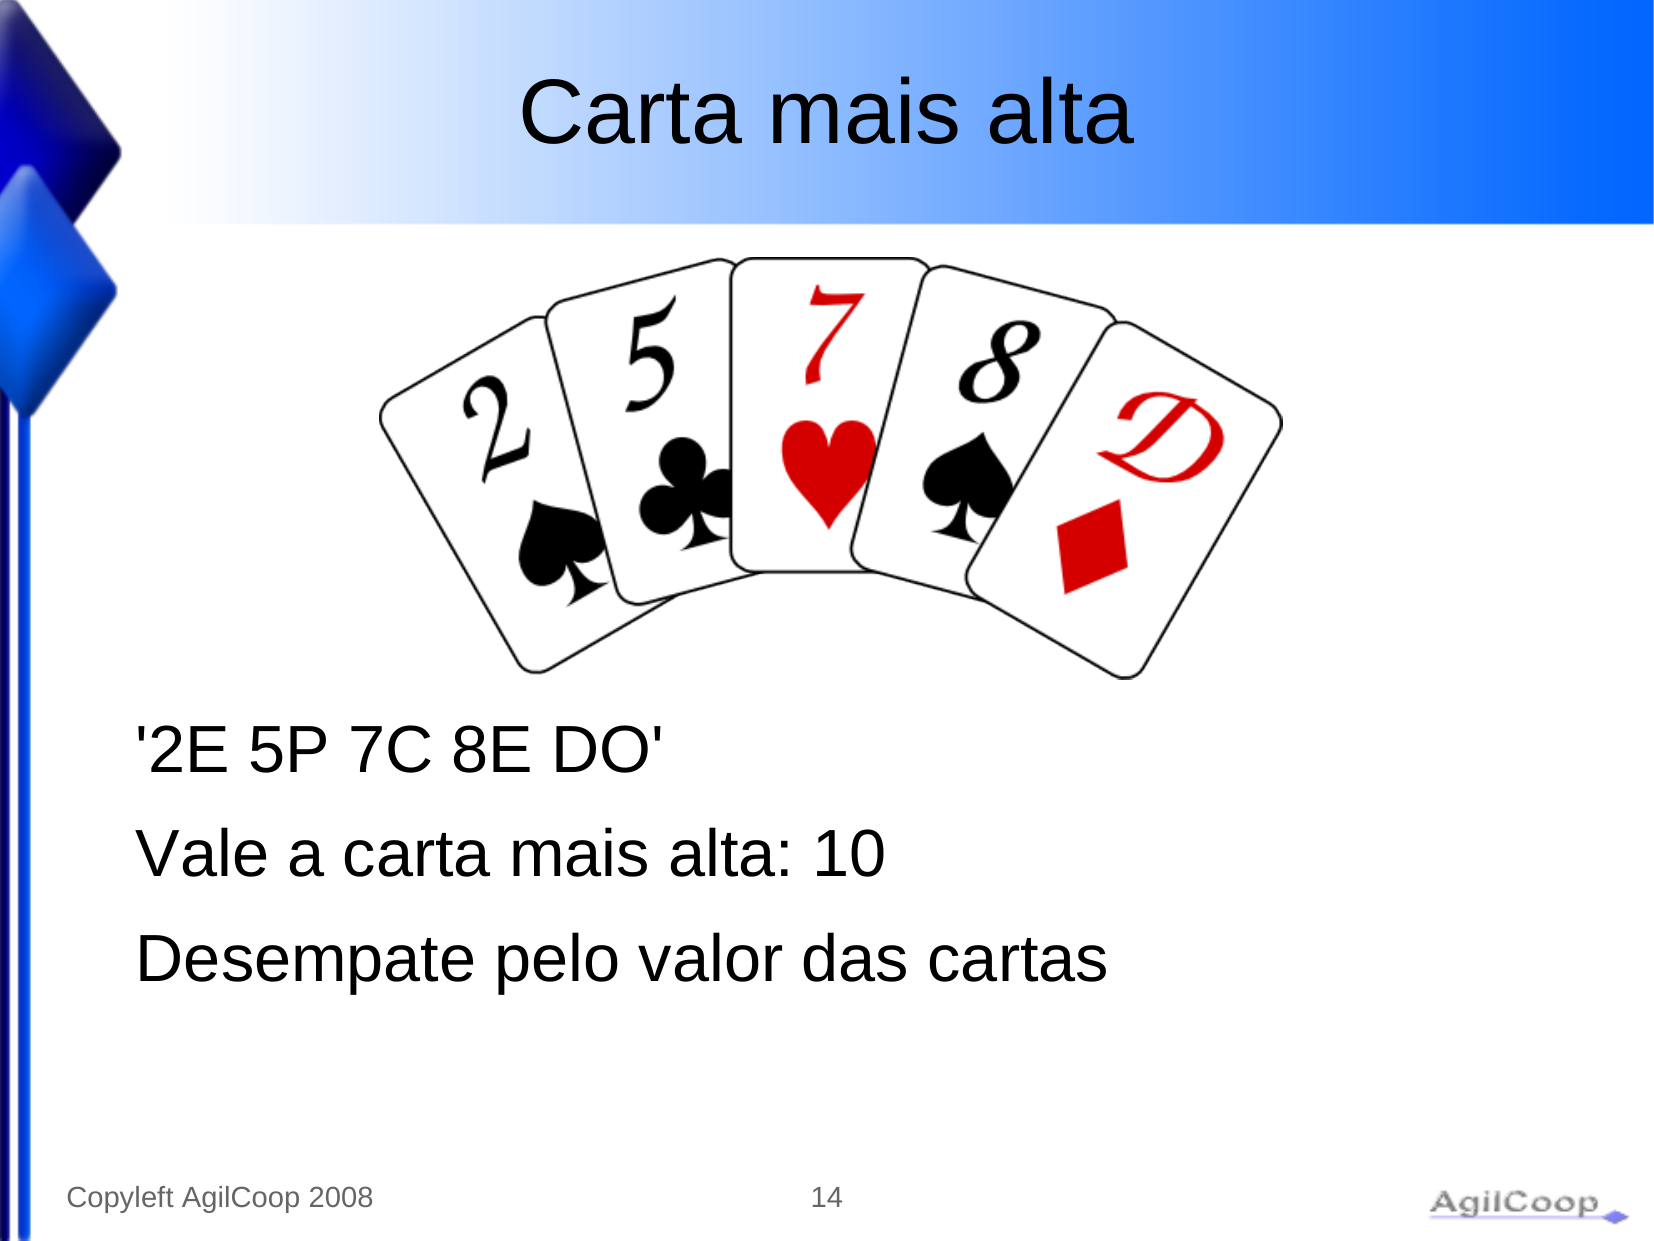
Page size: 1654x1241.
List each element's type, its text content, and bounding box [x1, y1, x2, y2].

picture [0, 0, 1654, 1241]
title Carta mais alta [82, 8, 1571, 216]
list '2E 5P 7C 8E DO' Vale a carta mais alta: 10 Desempate pelo valor das cartas [118, 712, 1607, 1108]
